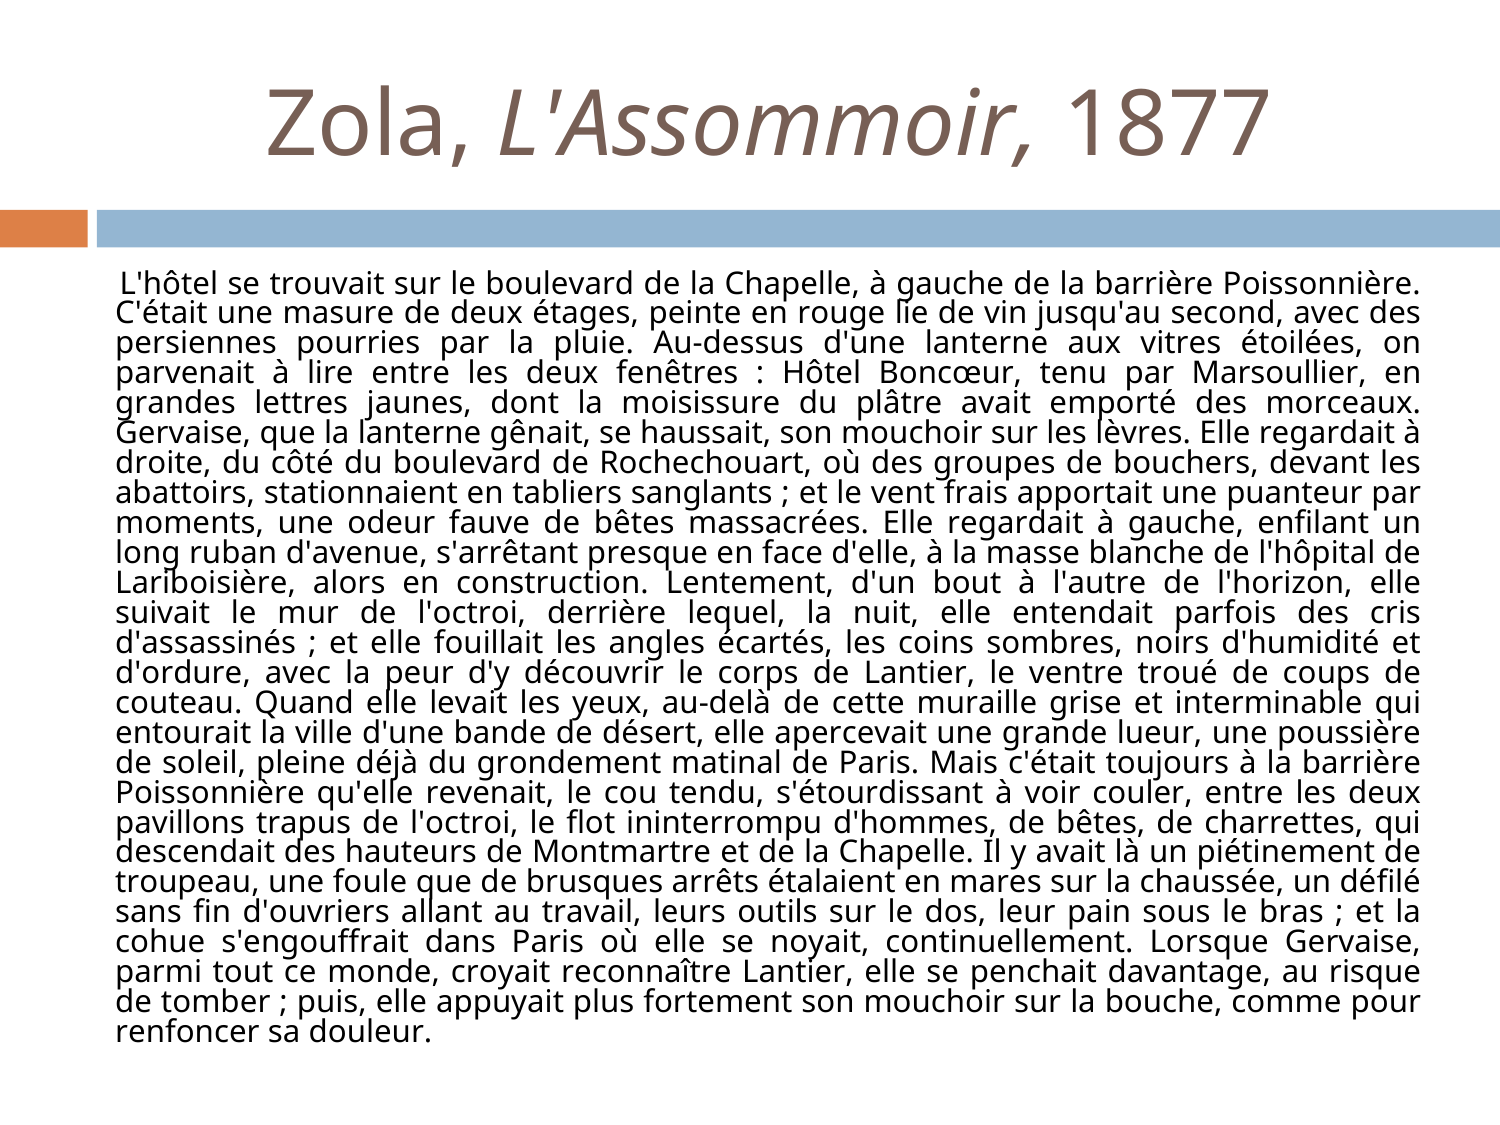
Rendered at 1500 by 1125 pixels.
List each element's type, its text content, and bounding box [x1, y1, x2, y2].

title Zola, L'Assommoir, 1877 [100, 37, 1438, 201]
list L'hôtel se trouvait sur le boulevard de la Chapelle, à gauche de la barrière Poissonnière. C'était une masure de deux étages, peinte en rouge lie de vin jusqu'au second, avec des persiennes pourries par la pluie. Au-dessus d'une lanterne aux vitres étoilées, on parvenait à lire entre les deux fenêtres : Hôtel Boncœur, tenu par Marsoullier, en grandes lettres jaunes, dont la moisissure du plâtre avait emporté des morceaux. Gervaise, que la lanterne gênait, se haussait, son mouchoir sur les lèvres. Elle regardait à droite, du côté du boulevard de Rochechouart, où des groupes de bouchers, devant les abattoirs, stationnaient en tabliers sanglants ; et le vent frais apportait une puanteur par moments, une odeur fauve de bêtes massacrées. Elle regardait à gauche, enfilant un long ruban d'avenue, s'arrêtant presque en face d'elle, à la masse blanche de l'hôpital de Lariboisière, alors en construction. Lentement, d'un bout à l'autre de l'horizon, elle suivait le mur de l'octroi, derrière lequel, la nuit, elle entendait parfois des cris d'assassinés ; et elle fouillait les angles écartés, les coins sombres, noirs d'humidité et d'ordure, avec la peur d'y découvrir le corps de Lantier, le ventre troué de coups de couteau. Quand elle levait les yeux, au-delà de cette muraille grise et interminable qui entourait la ville d'une bande de désert, elle apercevait une grande lueur, une poussière de soleil, pleine déjà du grondement matinal de Paris. Mais c'était toujours à la barrière Poissonnière qu'elle revenait, le cou tendu, s'étourdissant à voir couler, entre les deux pavillons trapus de l'octroi, le flot ininterrompu d'hommes, de bêtes, de charrettes, qui descendait des hauteurs de Montmartre et de la Chapelle. Il y avait là un piétinement de troupeau, une foule que de brusques arrêts étalaient en mares sur la chaussée, un défilé sans fin d'ouvriers allant au travail, leurs outils sur le dos, leur pain sous le bras ; et la cohue s'engouffrait dans Paris où elle se noyait, continuellement. Lorsque Gervaise, parmi tout ce monde, croyait reconnaître Lantier, elle se penchait davantage, au risque de tomber ; puis, elle appuyait plus fortement son mouchoir sur la bouche, comme pour renfoncer sa douleur. [100, 262, 1438, 1125]
